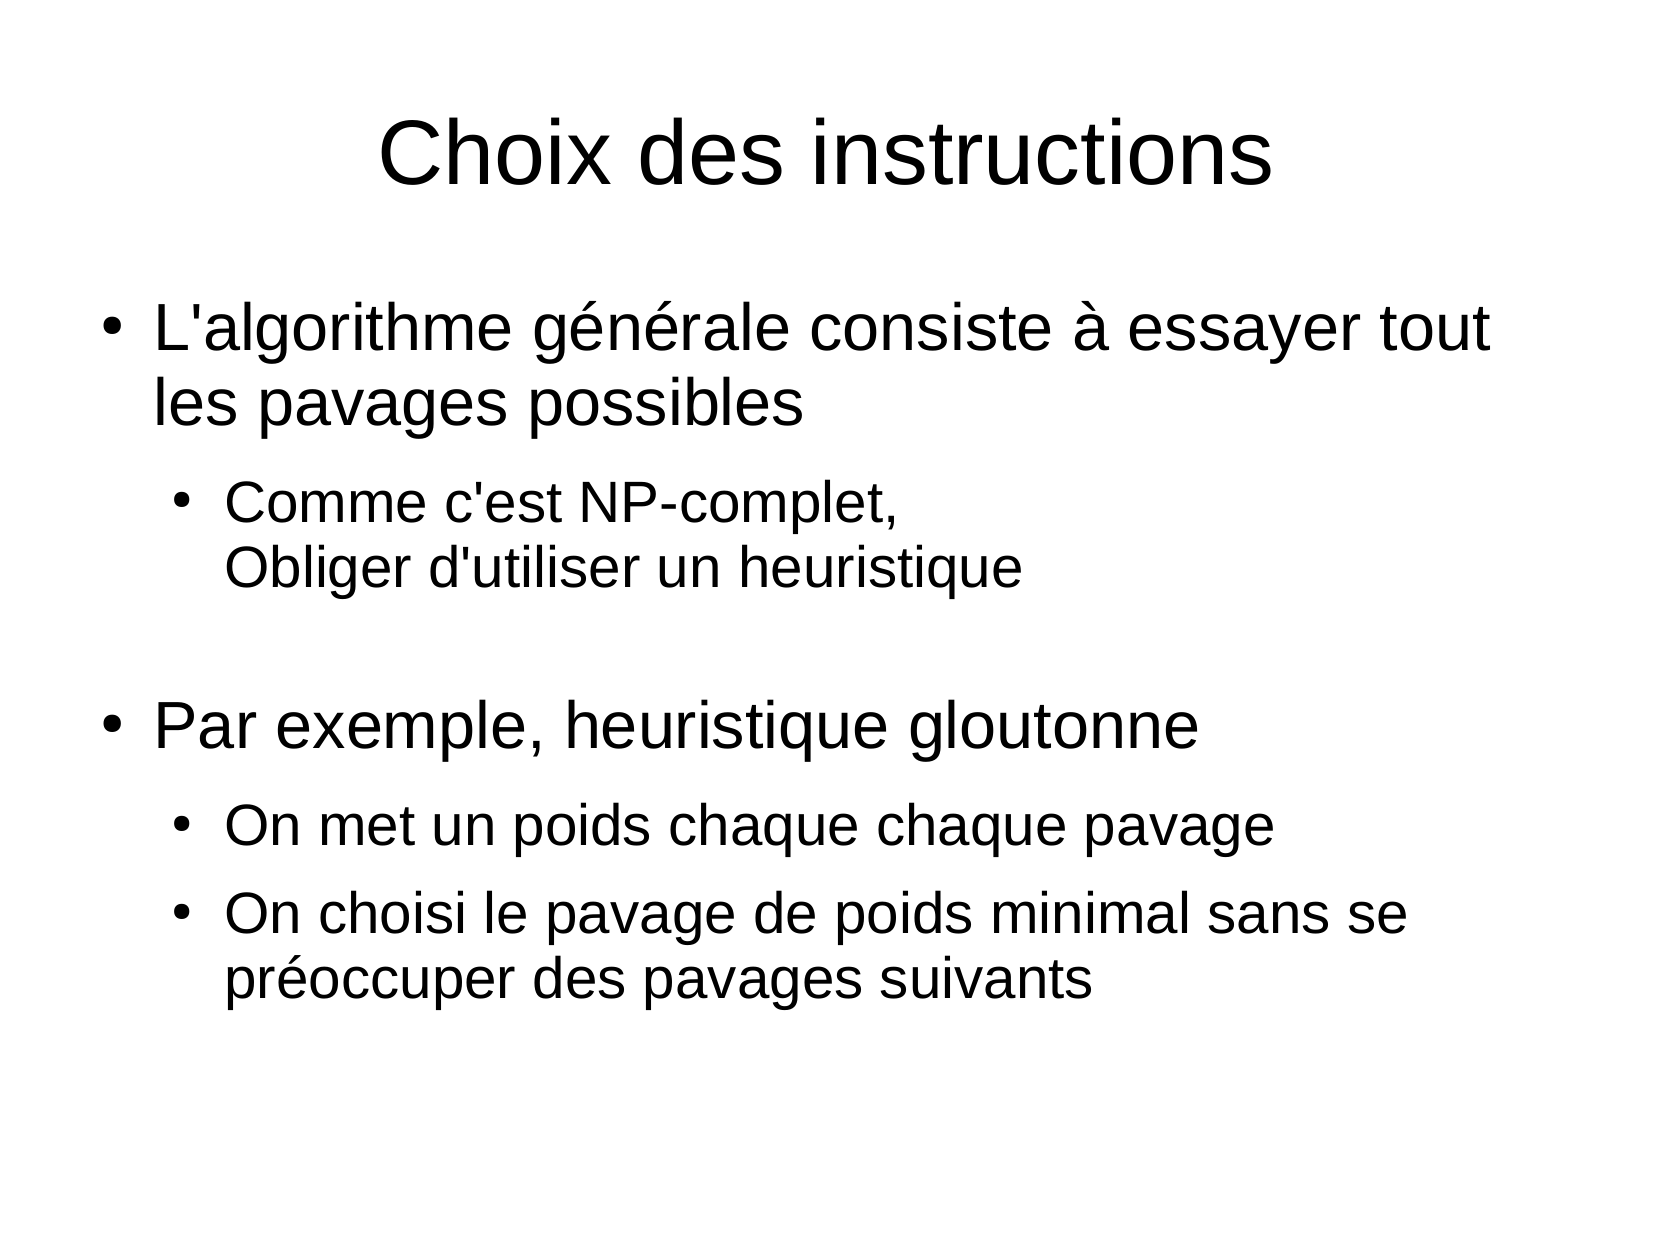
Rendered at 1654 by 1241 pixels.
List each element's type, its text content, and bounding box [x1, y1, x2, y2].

list L'algorithme générale consiste à essayer tout les pavages possibles Comme c'est NP-complet, Obliger d'utiliser un heuristique Par exemple, heuristique gloutonne On met un poids chaque chaque pavage On choisi le pavage de poids minimal sans se préoccuper des pavages suivants [82, 290, 1571, 1094]
title Choix des instructions [82, 56, 1571, 250]
